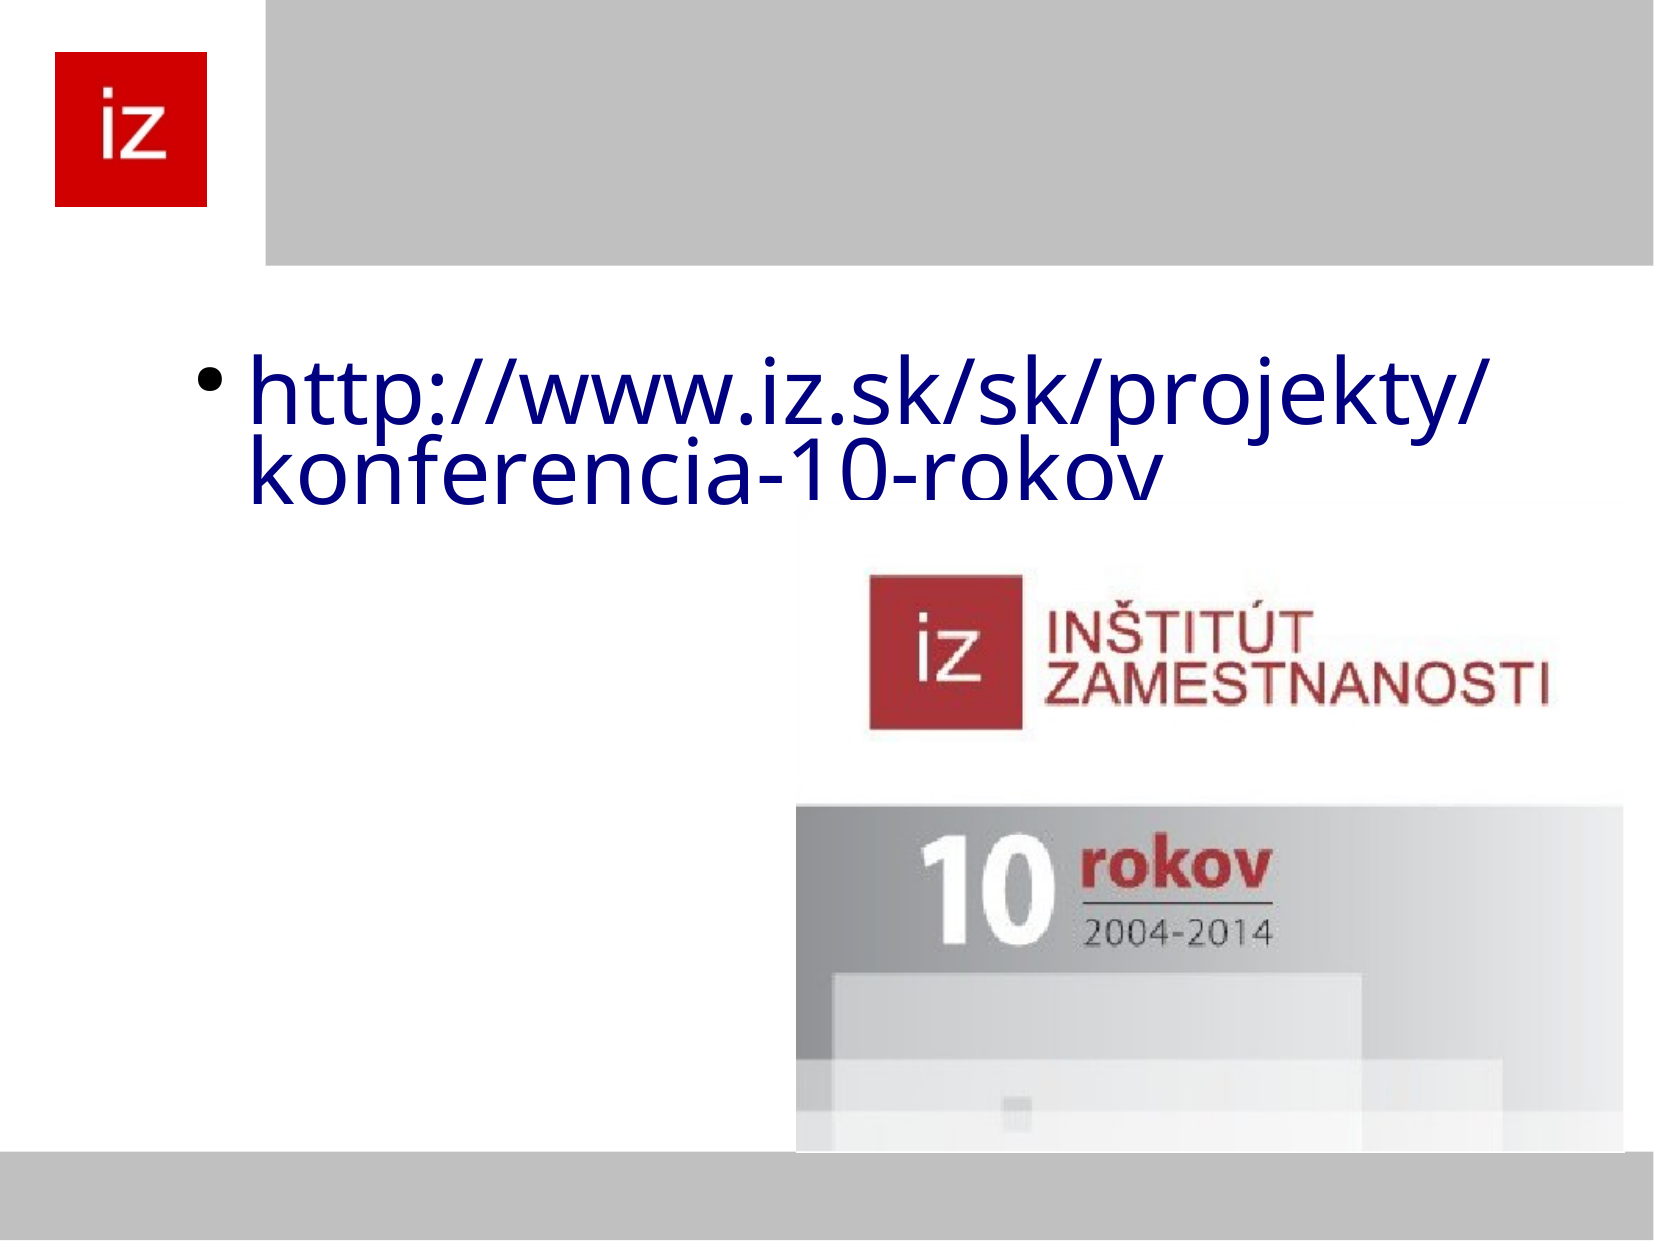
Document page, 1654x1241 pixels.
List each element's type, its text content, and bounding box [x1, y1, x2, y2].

picture [796, 500, 1625, 1153]
picture [55, 52, 207, 207]
list http://www.iz.sk/sk/projekty/konferencia-10-rokov [121, 344, 1533, 1126]
